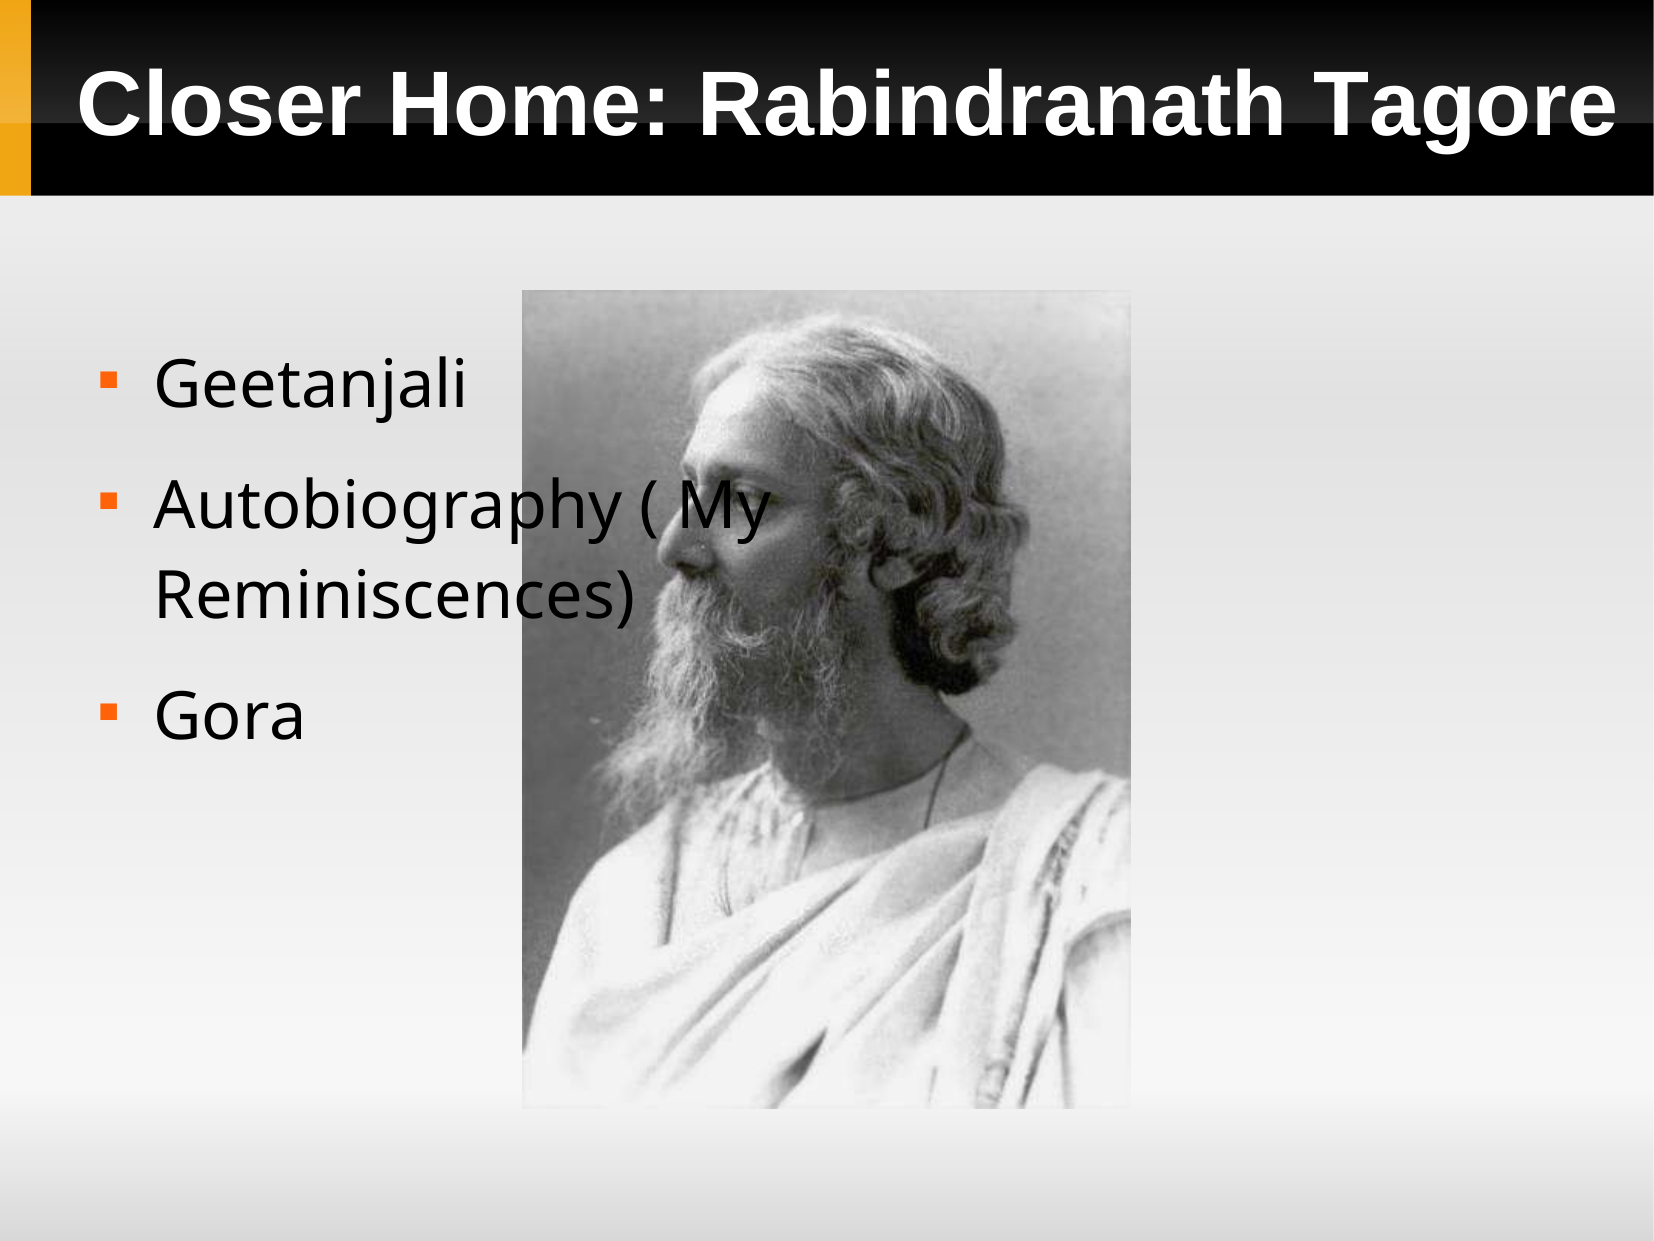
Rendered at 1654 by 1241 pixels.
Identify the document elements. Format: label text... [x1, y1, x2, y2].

list Geetanjali Autobiography ( My Reminiscences) Gora [82, 336, 809, 1079]
picture [0, 0, 1654, 1241]
title Closer Home: Rabindranath Tagore [76, 0, 1644, 208]
